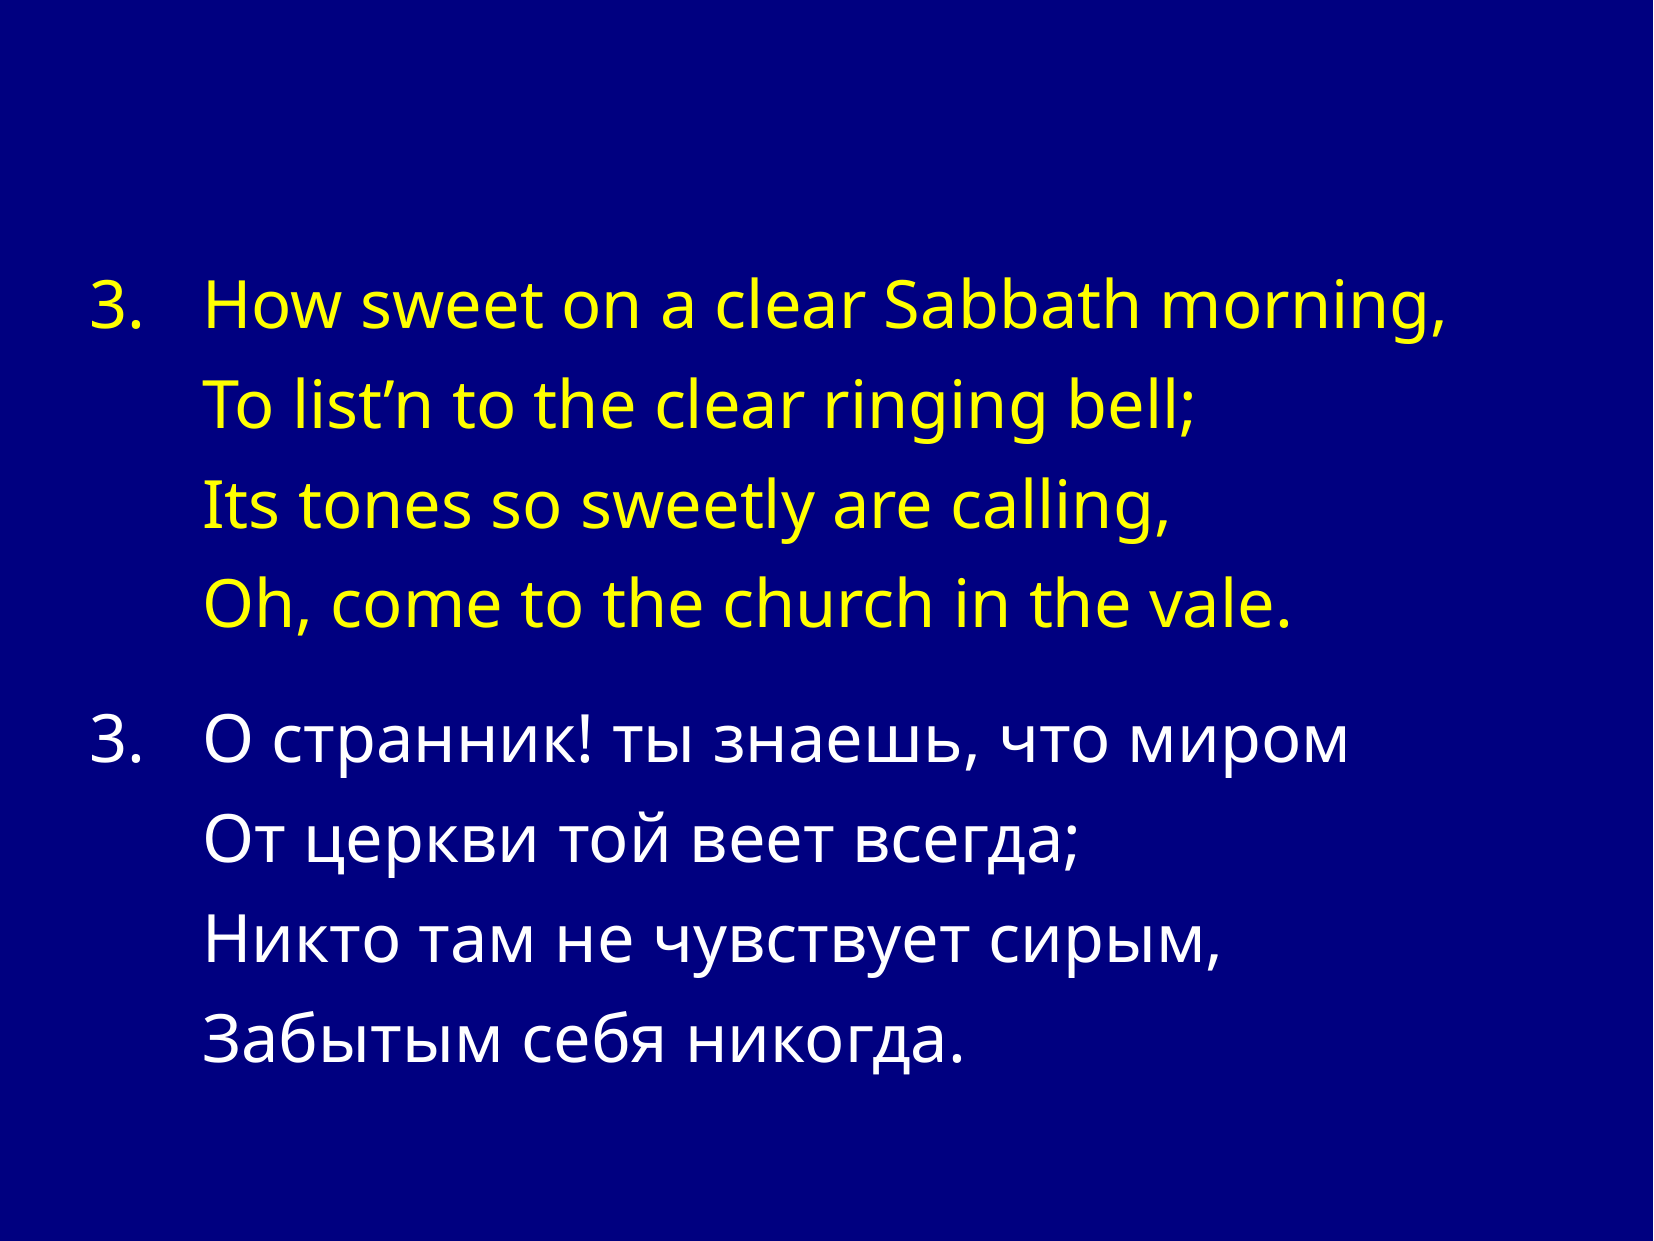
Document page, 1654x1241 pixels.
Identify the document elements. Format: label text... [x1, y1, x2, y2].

text_box 3. How sweet on a clear Sabbath morning, To list’n to the clear ringing bell; Its tones so sweetly are calling, Oh, come to the church in the vale. [75, 150, 1653, 713]
text_box 3. О странник! ты знаешь, что миром От церкви той веет всегда; Никто там не чувствует сирым, Забытым себя никогда. [75, 675, 1576, 1163]
